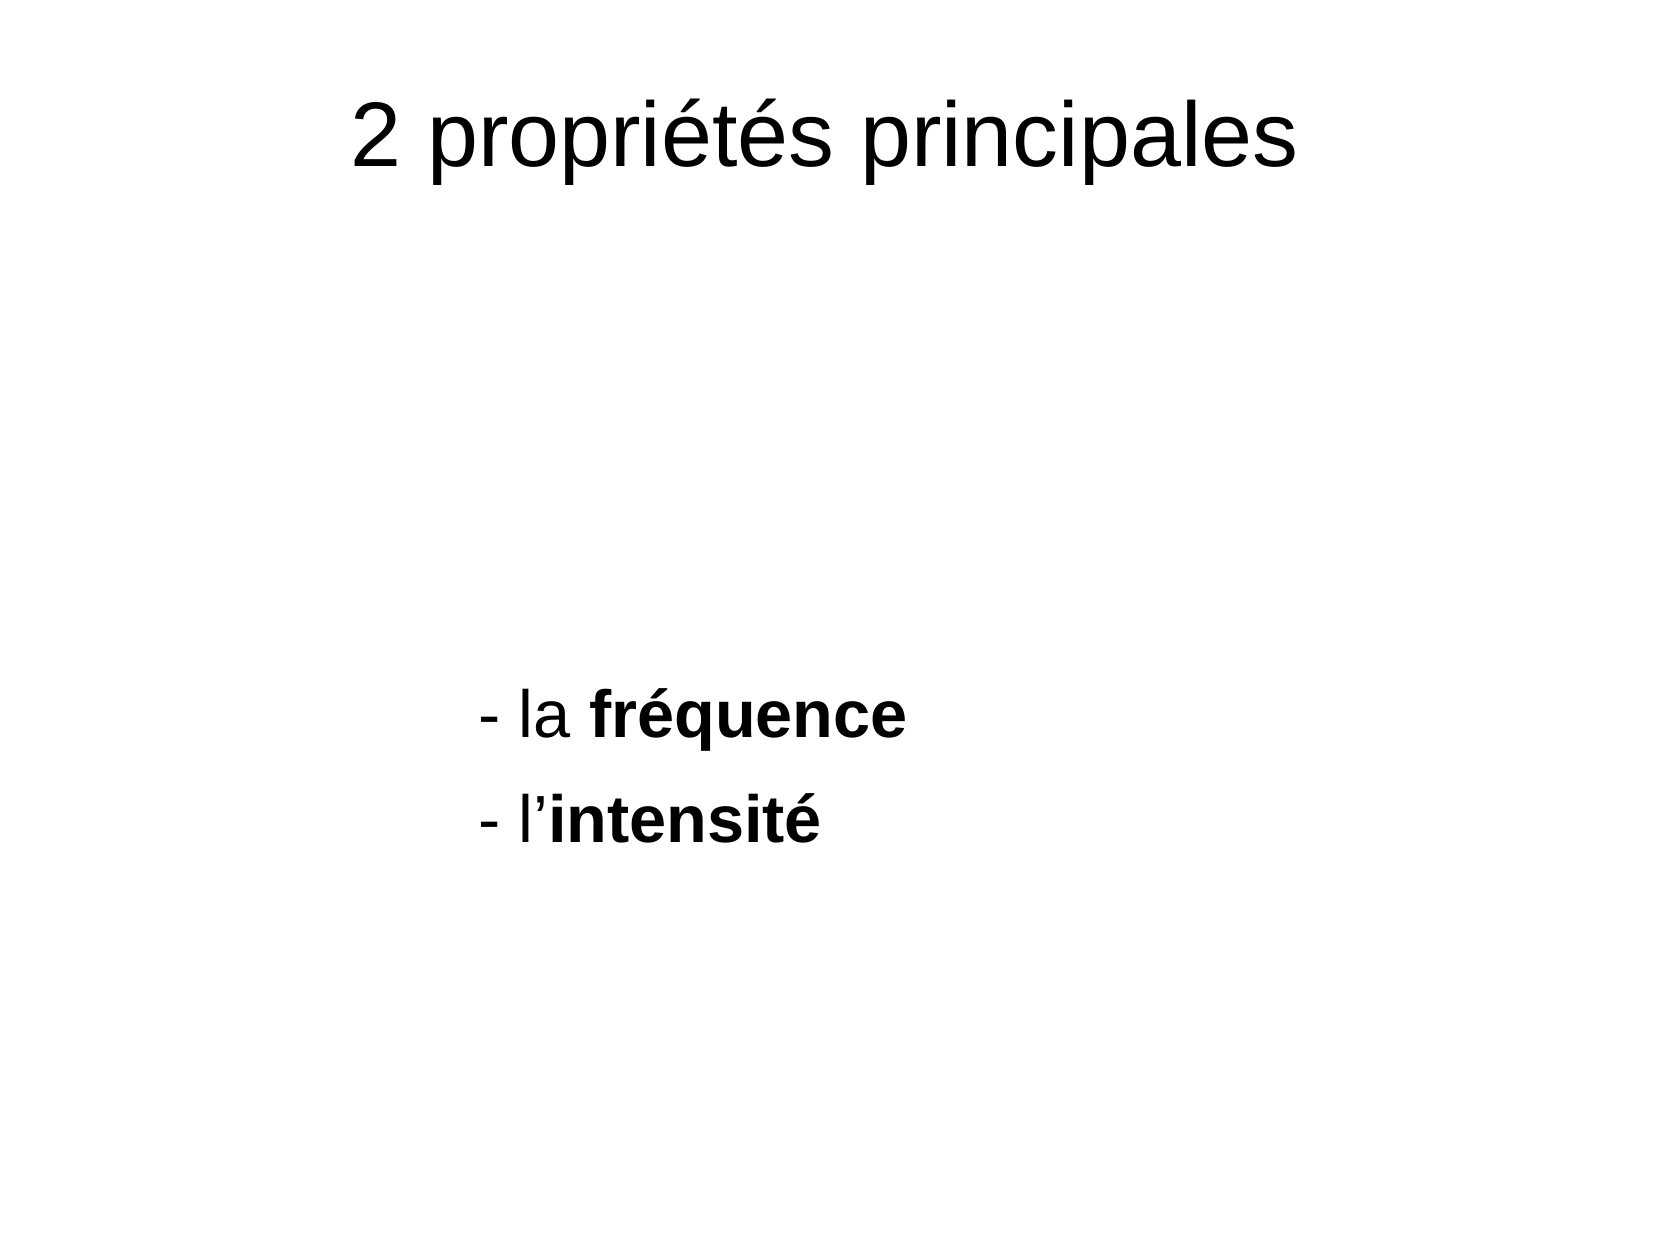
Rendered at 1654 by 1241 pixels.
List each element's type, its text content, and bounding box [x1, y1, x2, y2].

title 2 propriétés principales [82, 56, 1569, 249]
subtitle - la fréquence - l’intensité [478, 442, 1311, 1062]
